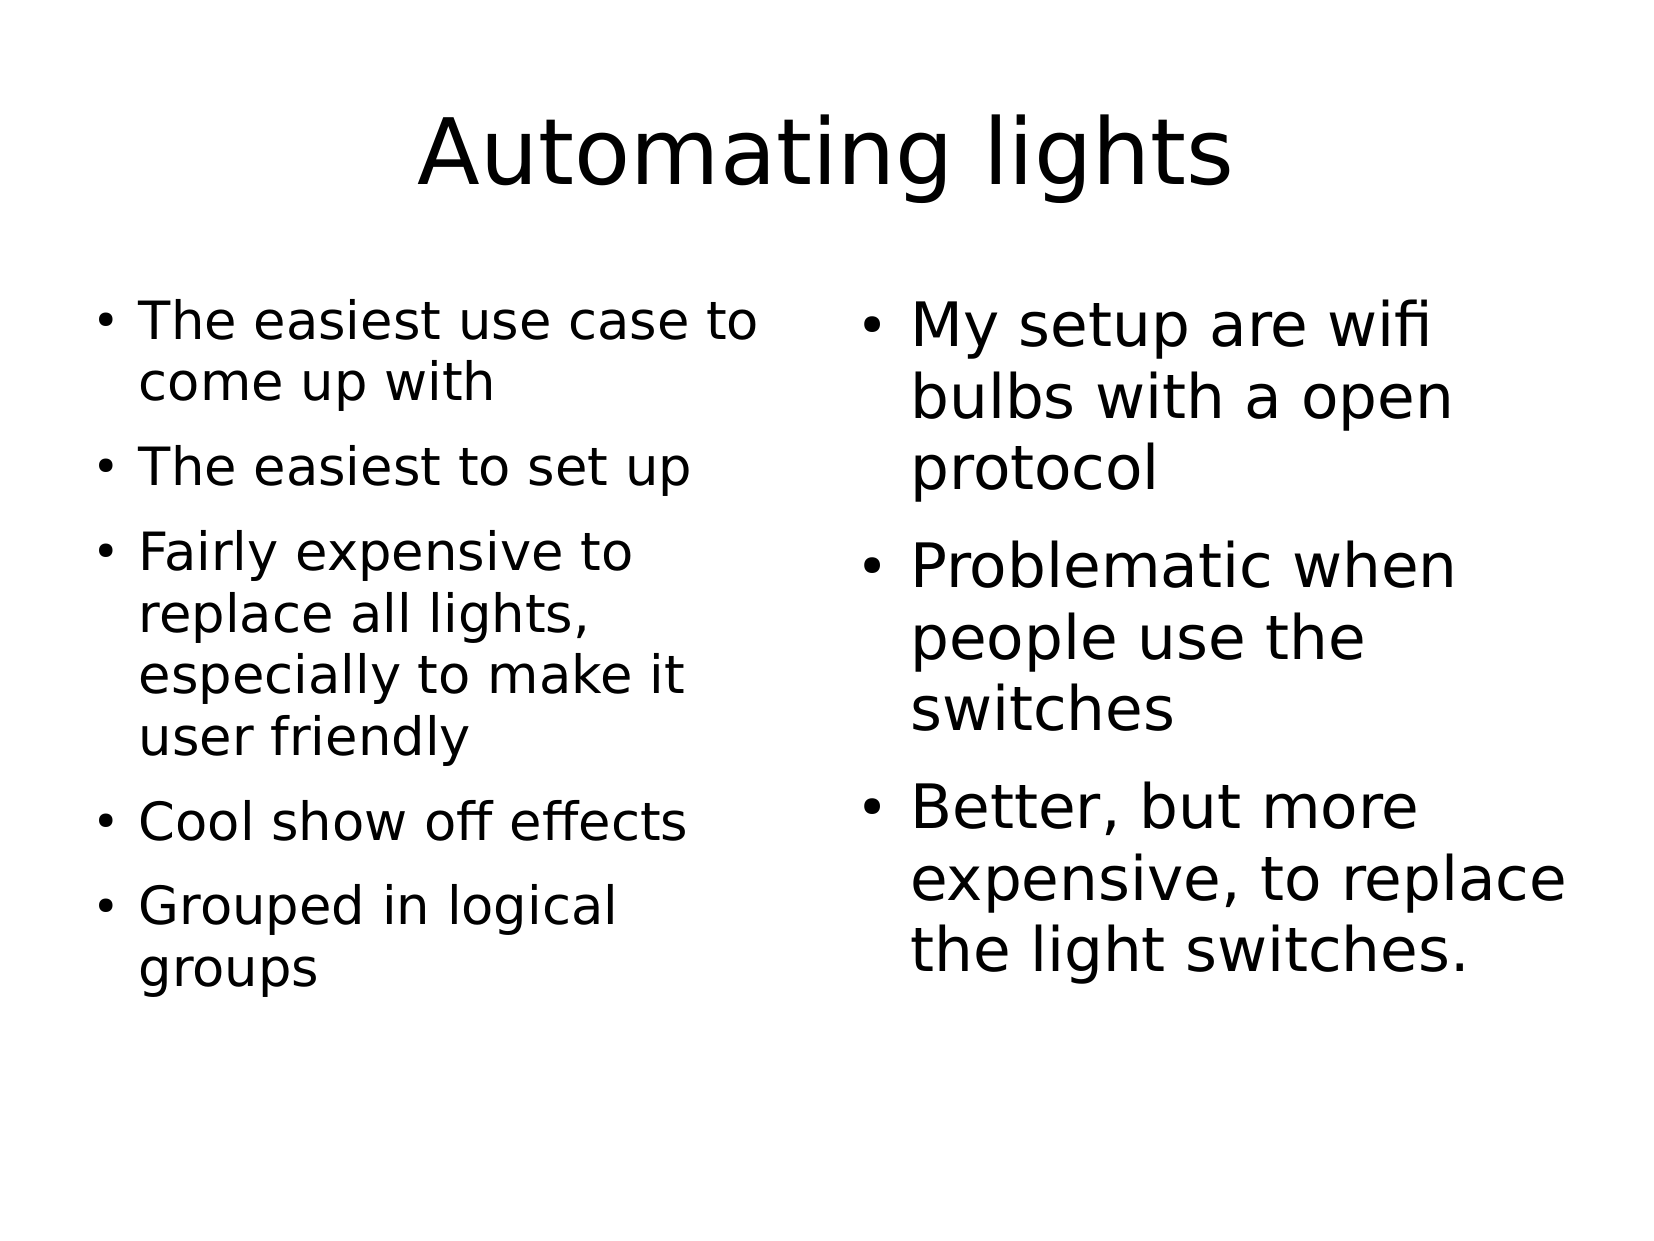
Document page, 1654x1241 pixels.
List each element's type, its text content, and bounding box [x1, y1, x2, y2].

title Automating lights [82, 49, 1571, 257]
list My setup are wifi bulbs with a open protocol Problematic when people use the switches Better, but more expensive, to replace the light switches. [845, 290, 1572, 1010]
list The easiest use case to come up with The easiest to set up Fairly expensive to replace all lights, especially to make it user friendly Cool show off effects Grouped in logical groups [82, 290, 809, 1010]
